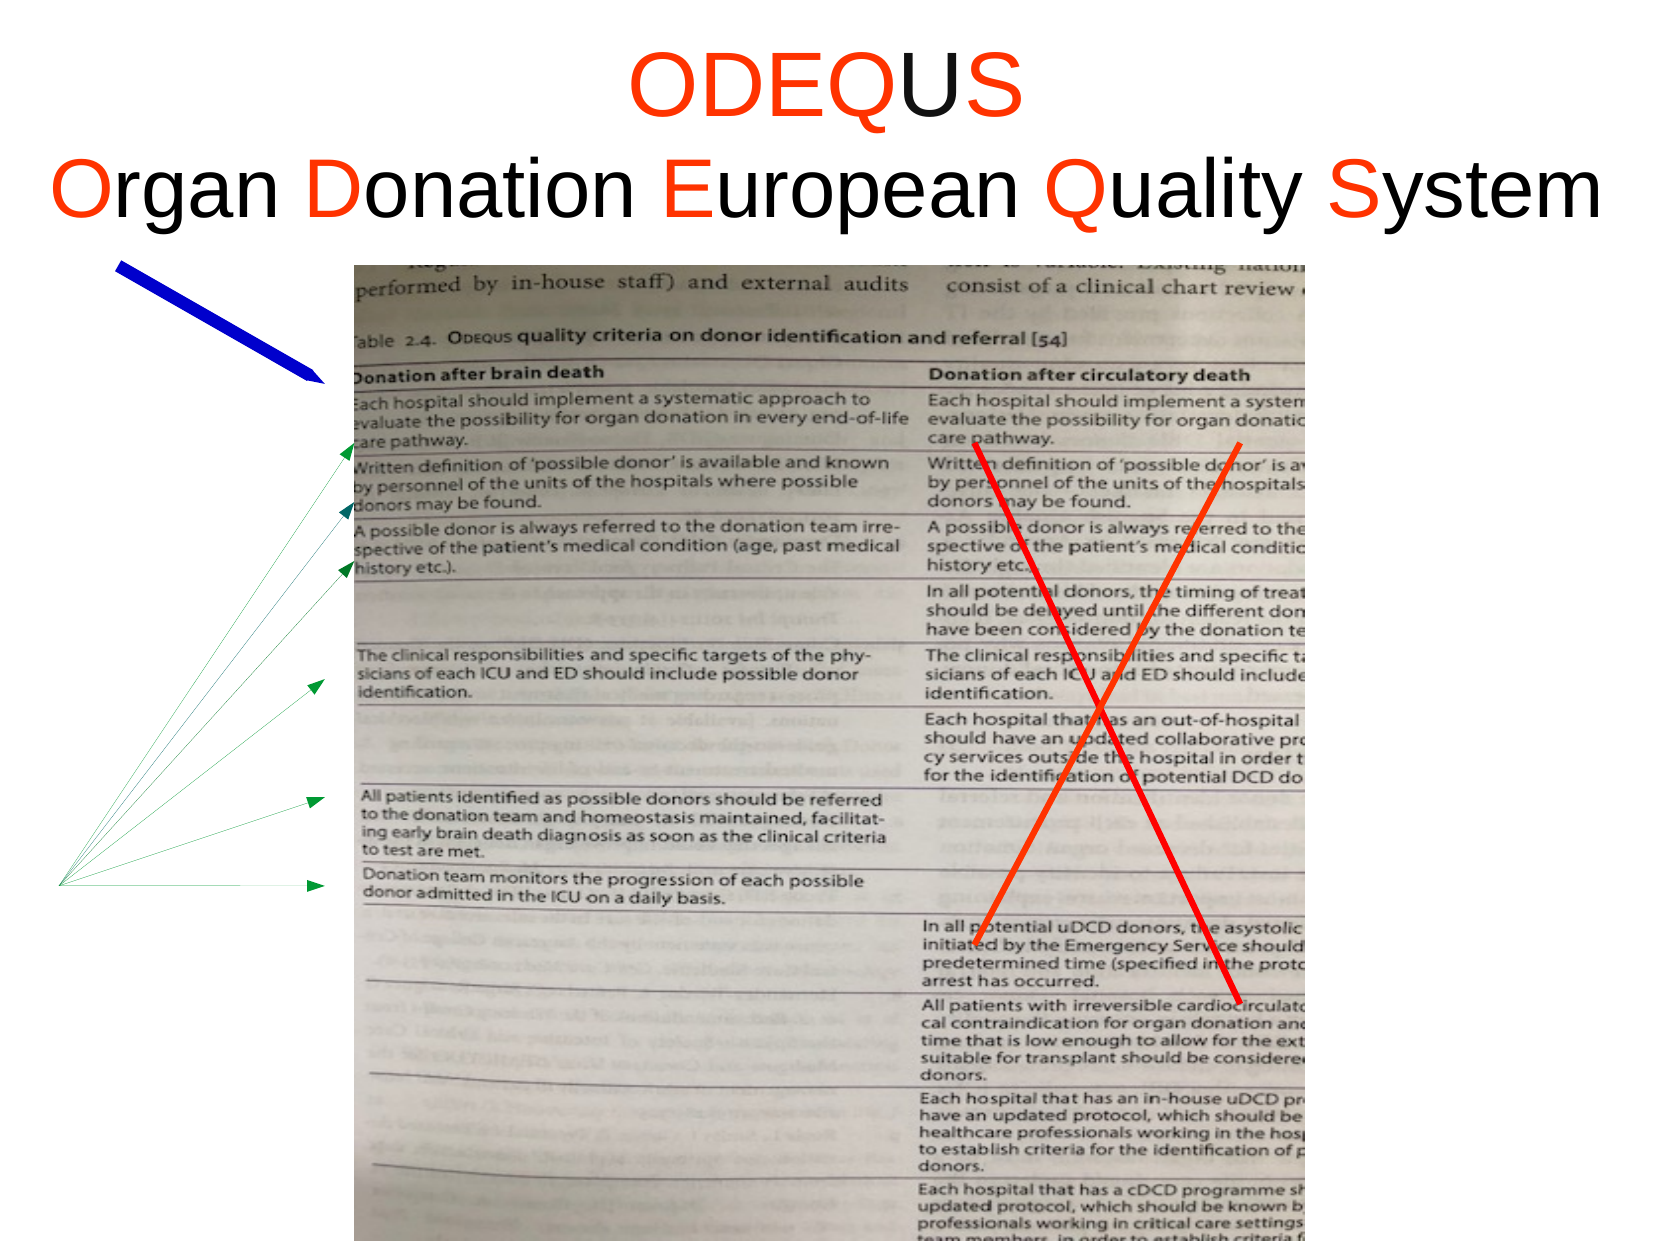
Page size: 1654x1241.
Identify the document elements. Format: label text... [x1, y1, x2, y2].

title ODEQUS Organ Donation European Quality System [29, 0, 1625, 274]
picture [354, 265, 1305, 1241]
